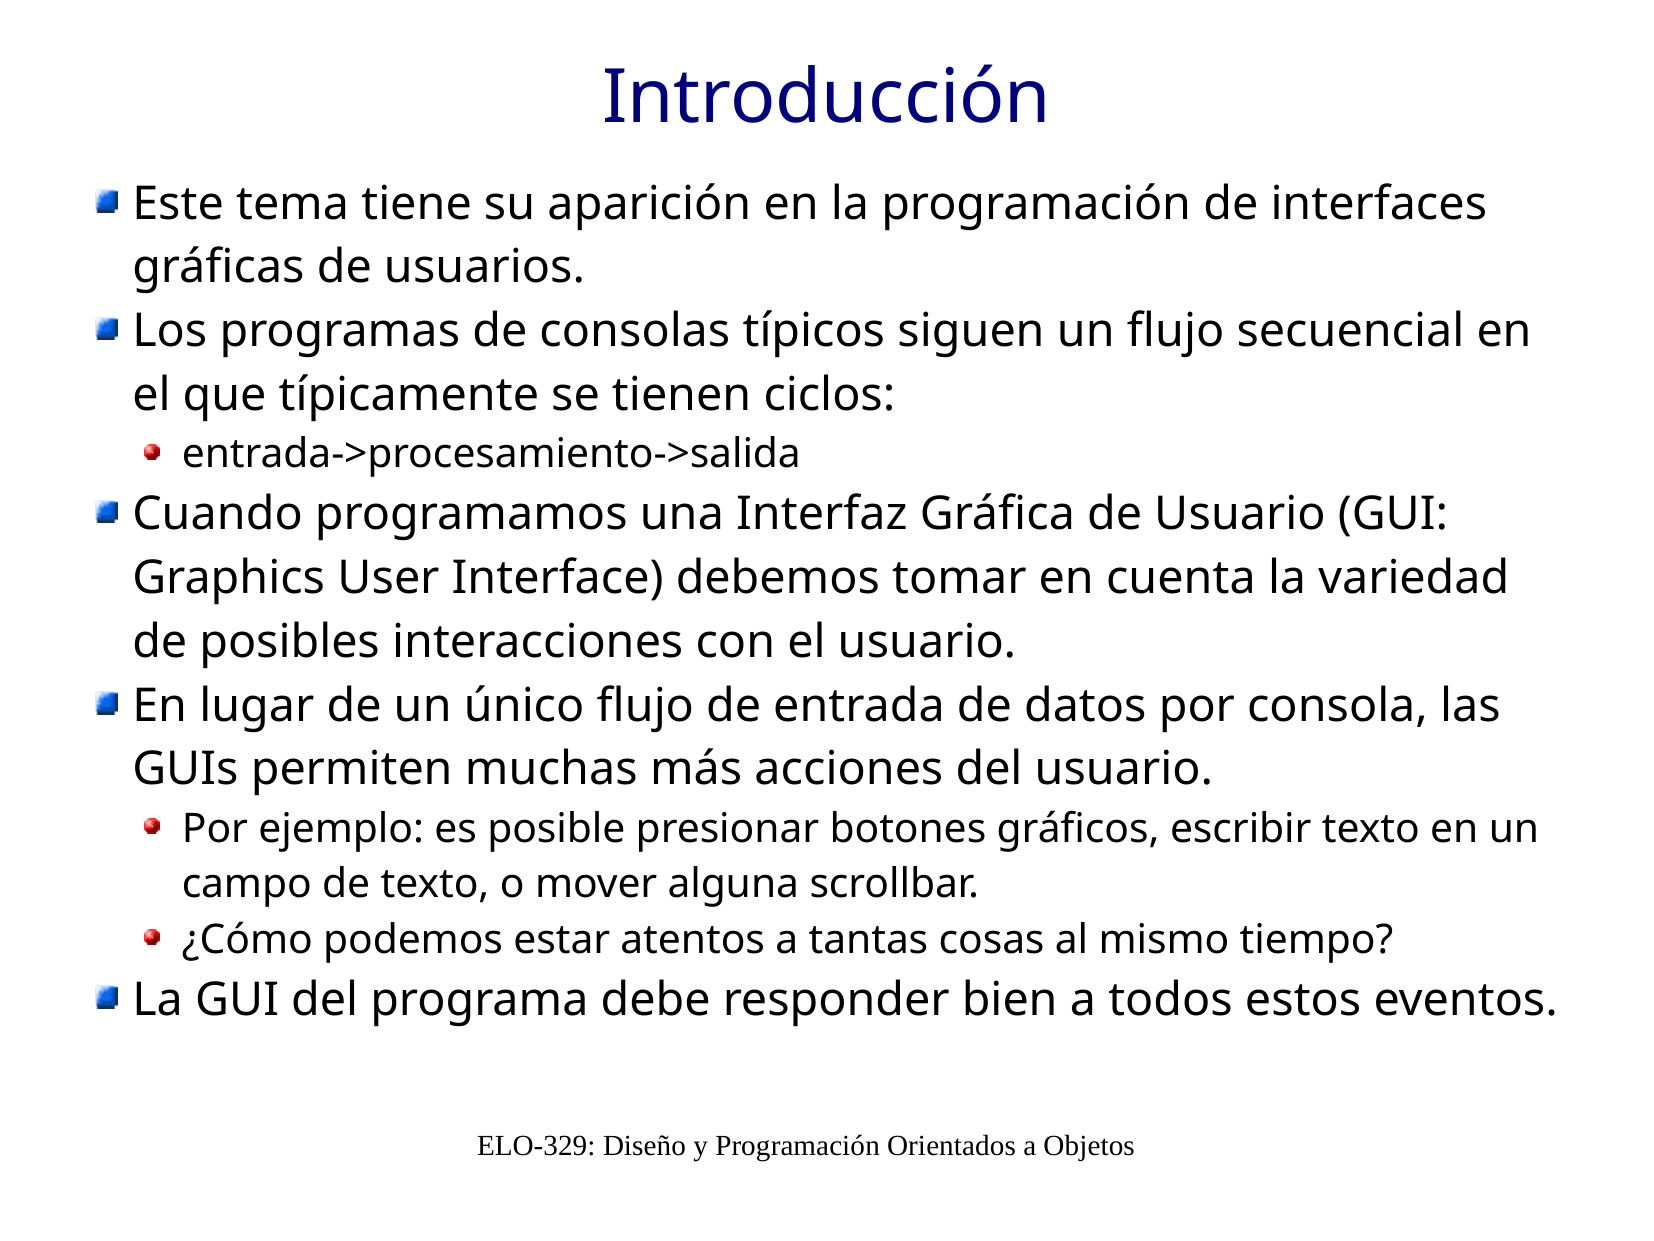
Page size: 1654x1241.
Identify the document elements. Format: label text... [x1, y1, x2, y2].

title Introducción [82, 43, 1571, 145]
list Este tema tiene su aparición en la programación de interfaces gráficas de usuarios. Los programas de consolas típicos siguen un flujo secuencial en el que típicamente se tienen ciclos: entrada->procesamiento->salida Cuando programamos una Interfaz Gráfica de Usuario (GUI: Graphics User Interface) debemos tomar en cuenta la variedad de posibles interacciones con el usuario. En lugar de un único flujo de entrada de datos por consola, las GUIs permiten muchas más acciones del usuario. Por ejemplo: es posible presionar botones gráficos, escribir texto en un campo de texto, o mover alguna scrollbar. ¿Cómo podemos estar atentos a tantas cosas al mismo tiempo? La GUI del programa debe responder bien a todos estos eventos. [82, 169, 1571, 1097]
